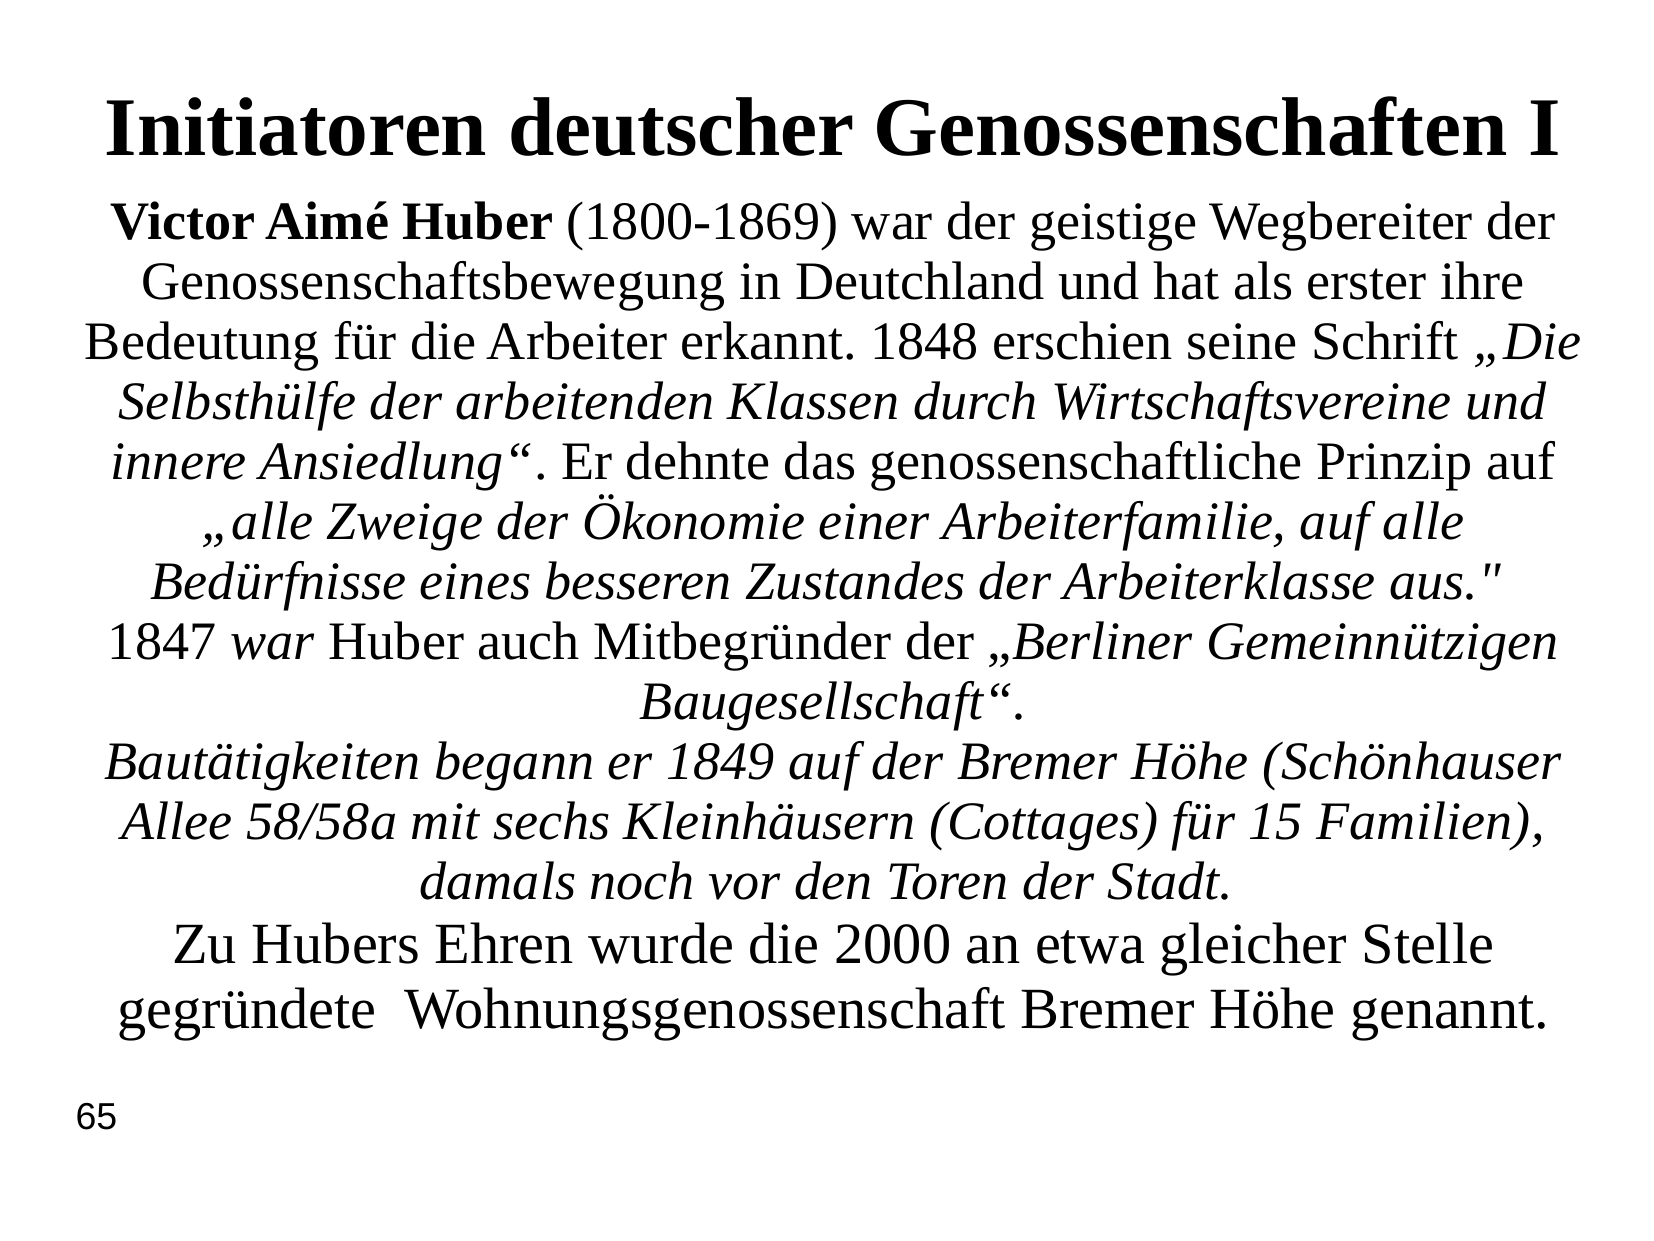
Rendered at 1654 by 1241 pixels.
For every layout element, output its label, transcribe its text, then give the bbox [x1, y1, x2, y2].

text_box Initiatoren deutscher Genossenschaften I Victor Aimé Huber (1800-1869) war der geistige Wegbereiter der Genossenschaftsbewe­gung in Deutchland und hat als erster ihre Bedeutung für die Arbeiter erkannt. 1848 erschien seine Schrift „Die Selbsthülfe der arbeitenden Klassen durch Wirtschaftsvereine und innere Ansiedlung“. Er dehnte das genossenschaftliche Prinzip auf „alle Zweige der Ökonomie einer Arbeiterfamilie, auf alle Bedürfnisse eines besseren Zustandes der Arbeiterklasse aus." 1847 war Huber auch Mitbegründer der „Berliner Gemeinnützigen Baugesellschaft“. Bautätigkeiten begann er 1849 auf der Bremer Höhe (Schönhauser Allee 58/58a mit sechs Kleinhäusern (Cottages) für 15 Familien), damals noch vor den Toren der Stadt. Zu Hubers Ehren wurde die 2000 an etwa gleicher Stelle gegründete Wohnungsgenossenschaft Bremer Höhe genannt. [70, 74, 1599, 1052]
text_box <Foliennummer> [60, 1087, 374, 1159]
